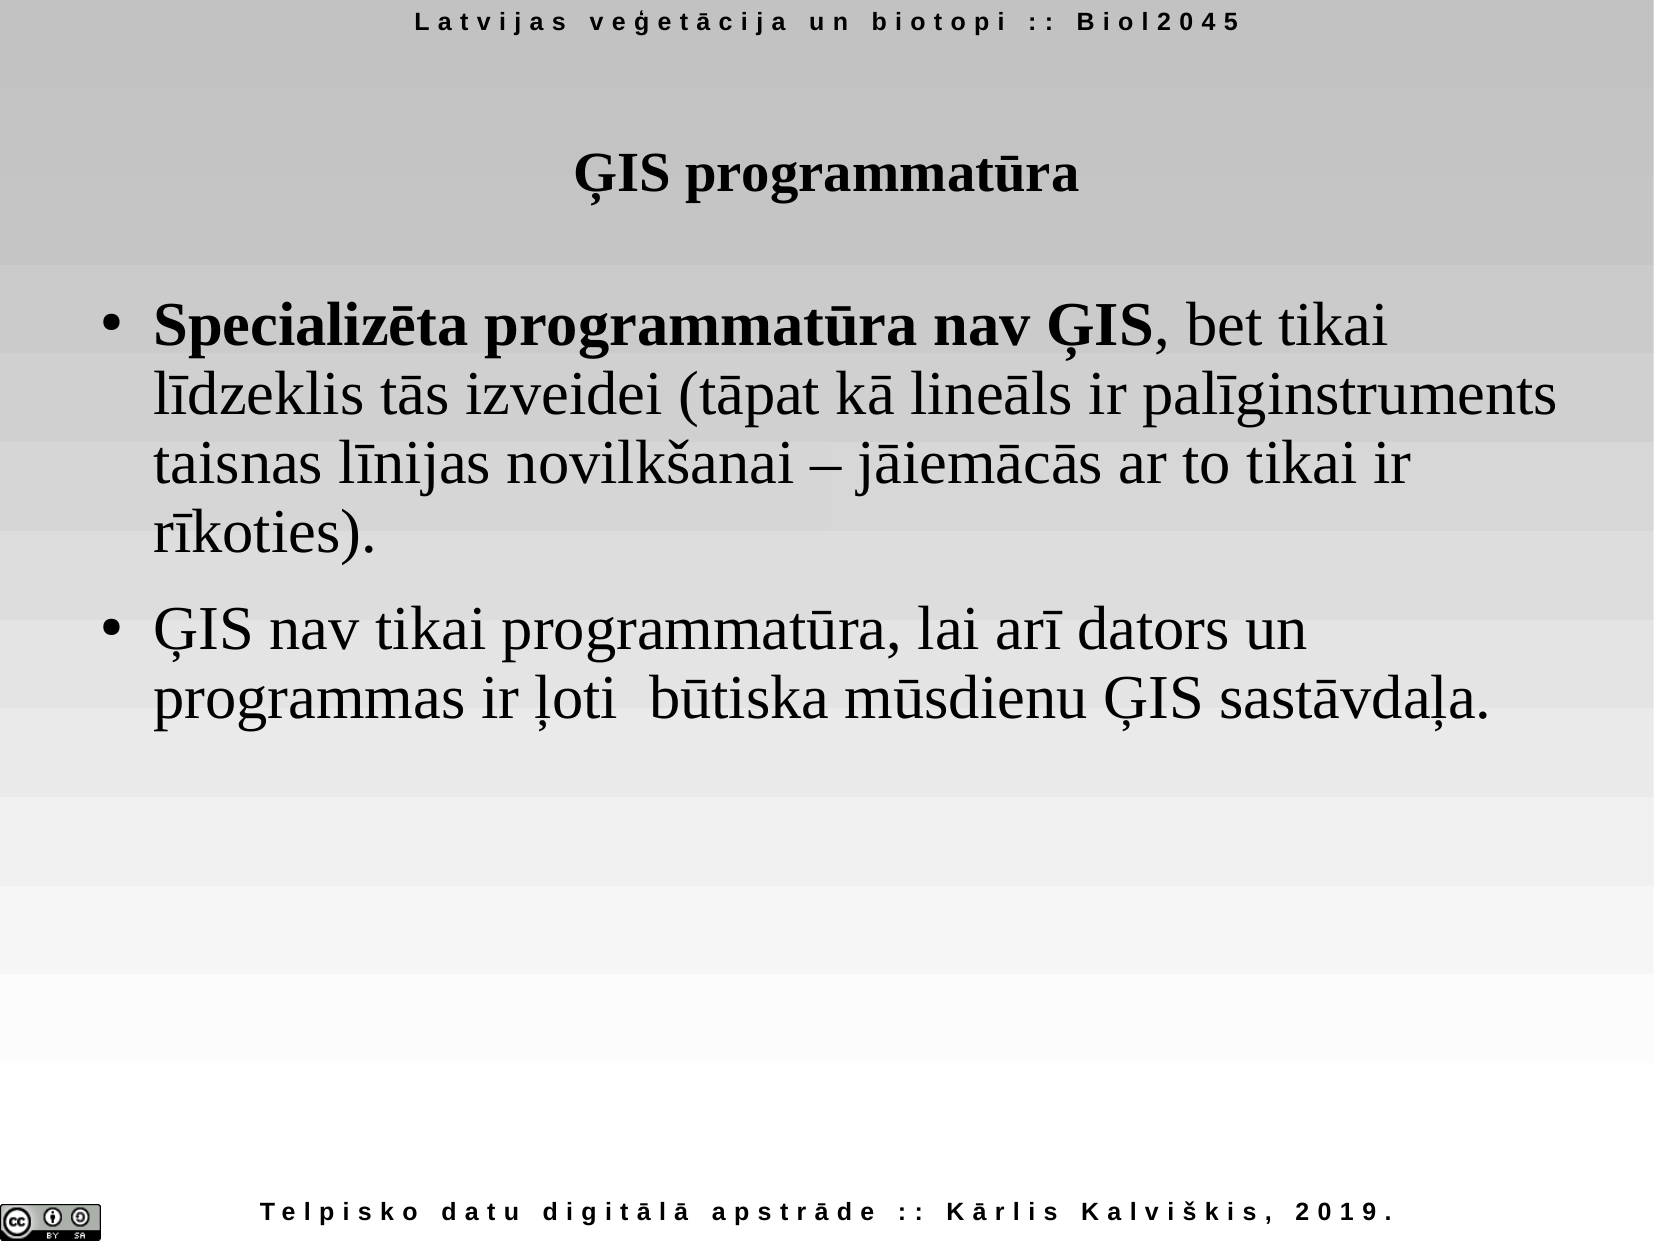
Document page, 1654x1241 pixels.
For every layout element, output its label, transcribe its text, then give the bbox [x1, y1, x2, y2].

list Specializēta programmatūra nav ĢIS, bet tikai līdzeklis tās izveidei (tāpat kā lineāls ir palīginstruments taisnas līnijas novilkšanai – jāiemācās ar to tikai ir rīkoties). ĢIS nav tikai programmatūra, lai arī dators un programmas ir ļoti būtiska mūsdienu ĢIS sastāvdaļa. [82, 289, 1571, 1113]
picture [0, 0, 1654, 1241]
title ĢIS programmatūra [29, 49, 1625, 296]
